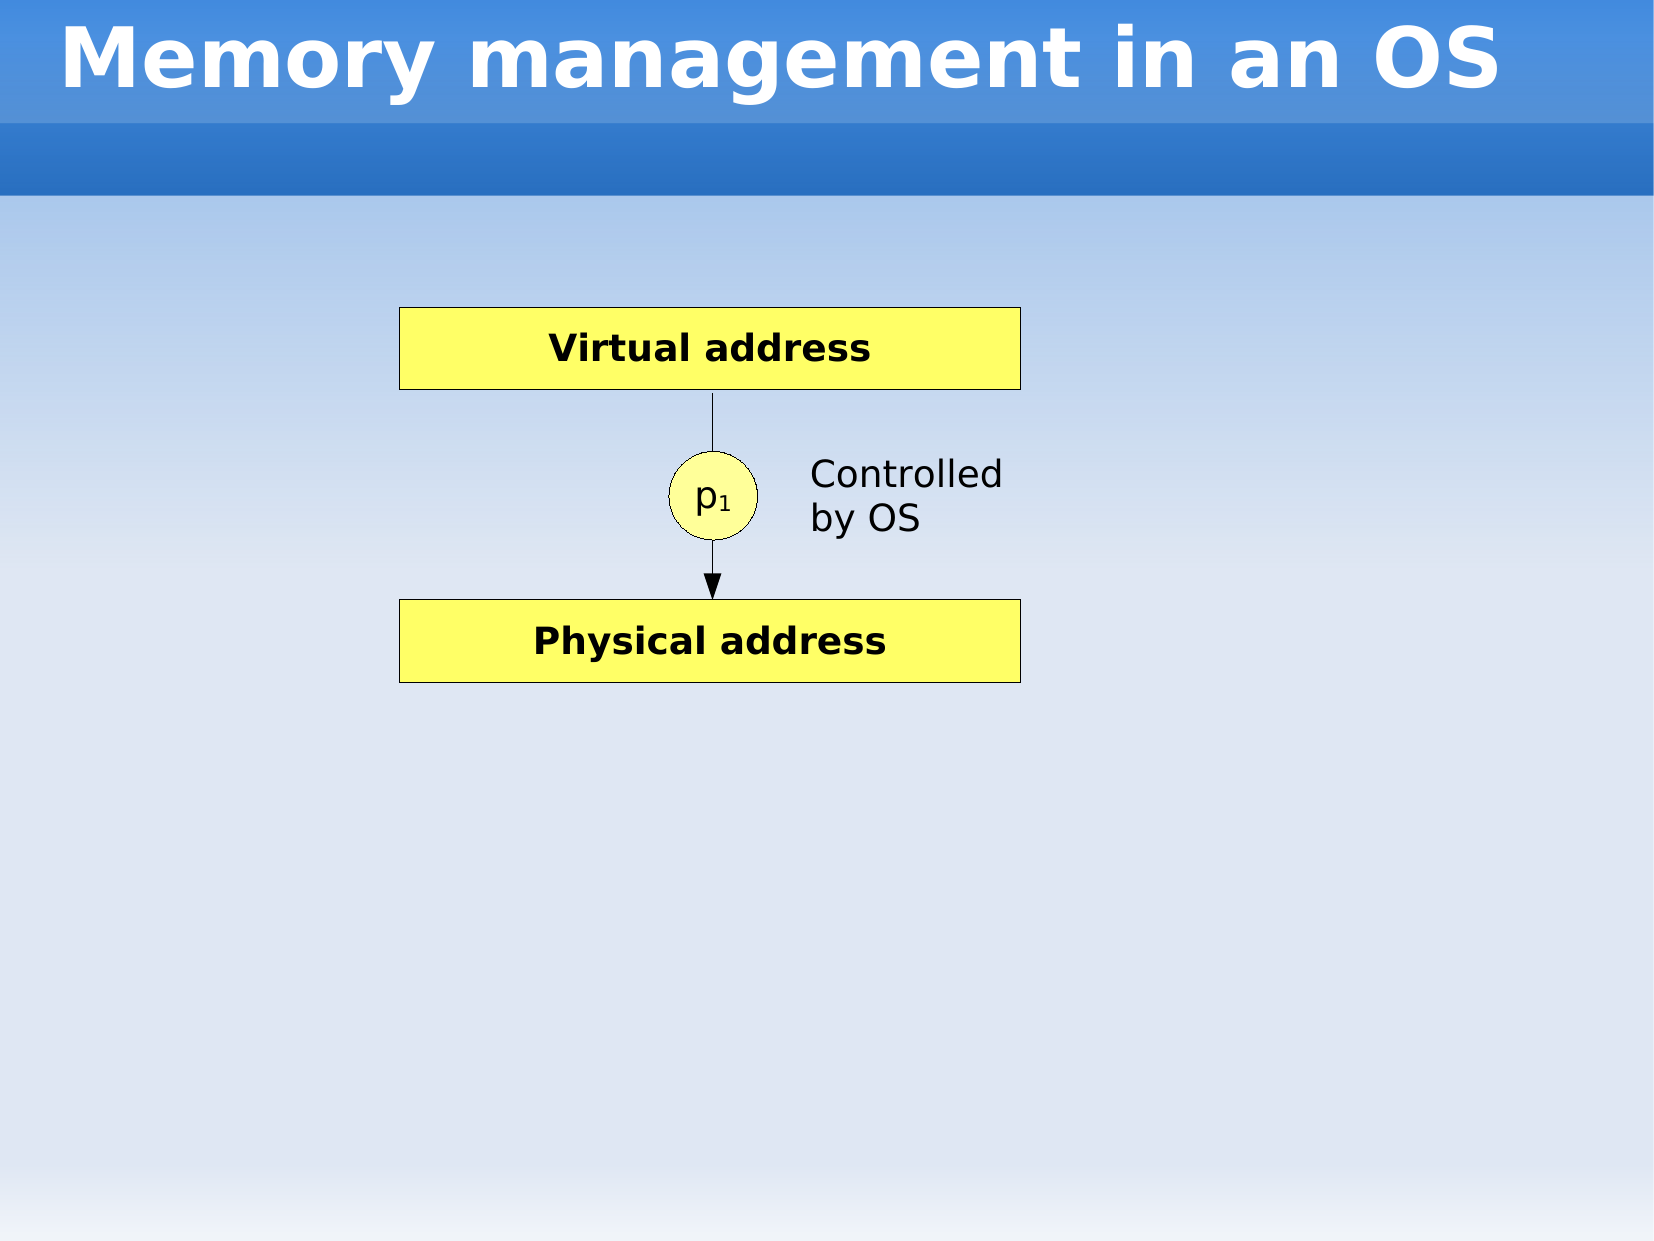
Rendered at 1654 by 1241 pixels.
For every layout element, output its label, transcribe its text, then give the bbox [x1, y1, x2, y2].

picture [0, 0, 1654, 1241]
title Memory management in an OS [59, 7, 1595, 111]
text_box Physical address [399, 599, 1021, 683]
text_box p1 [668, 451, 758, 541]
text_box Virtual address [399, 307, 1021, 390]
text_box Controlled by OS [795, 445, 1015, 548]
